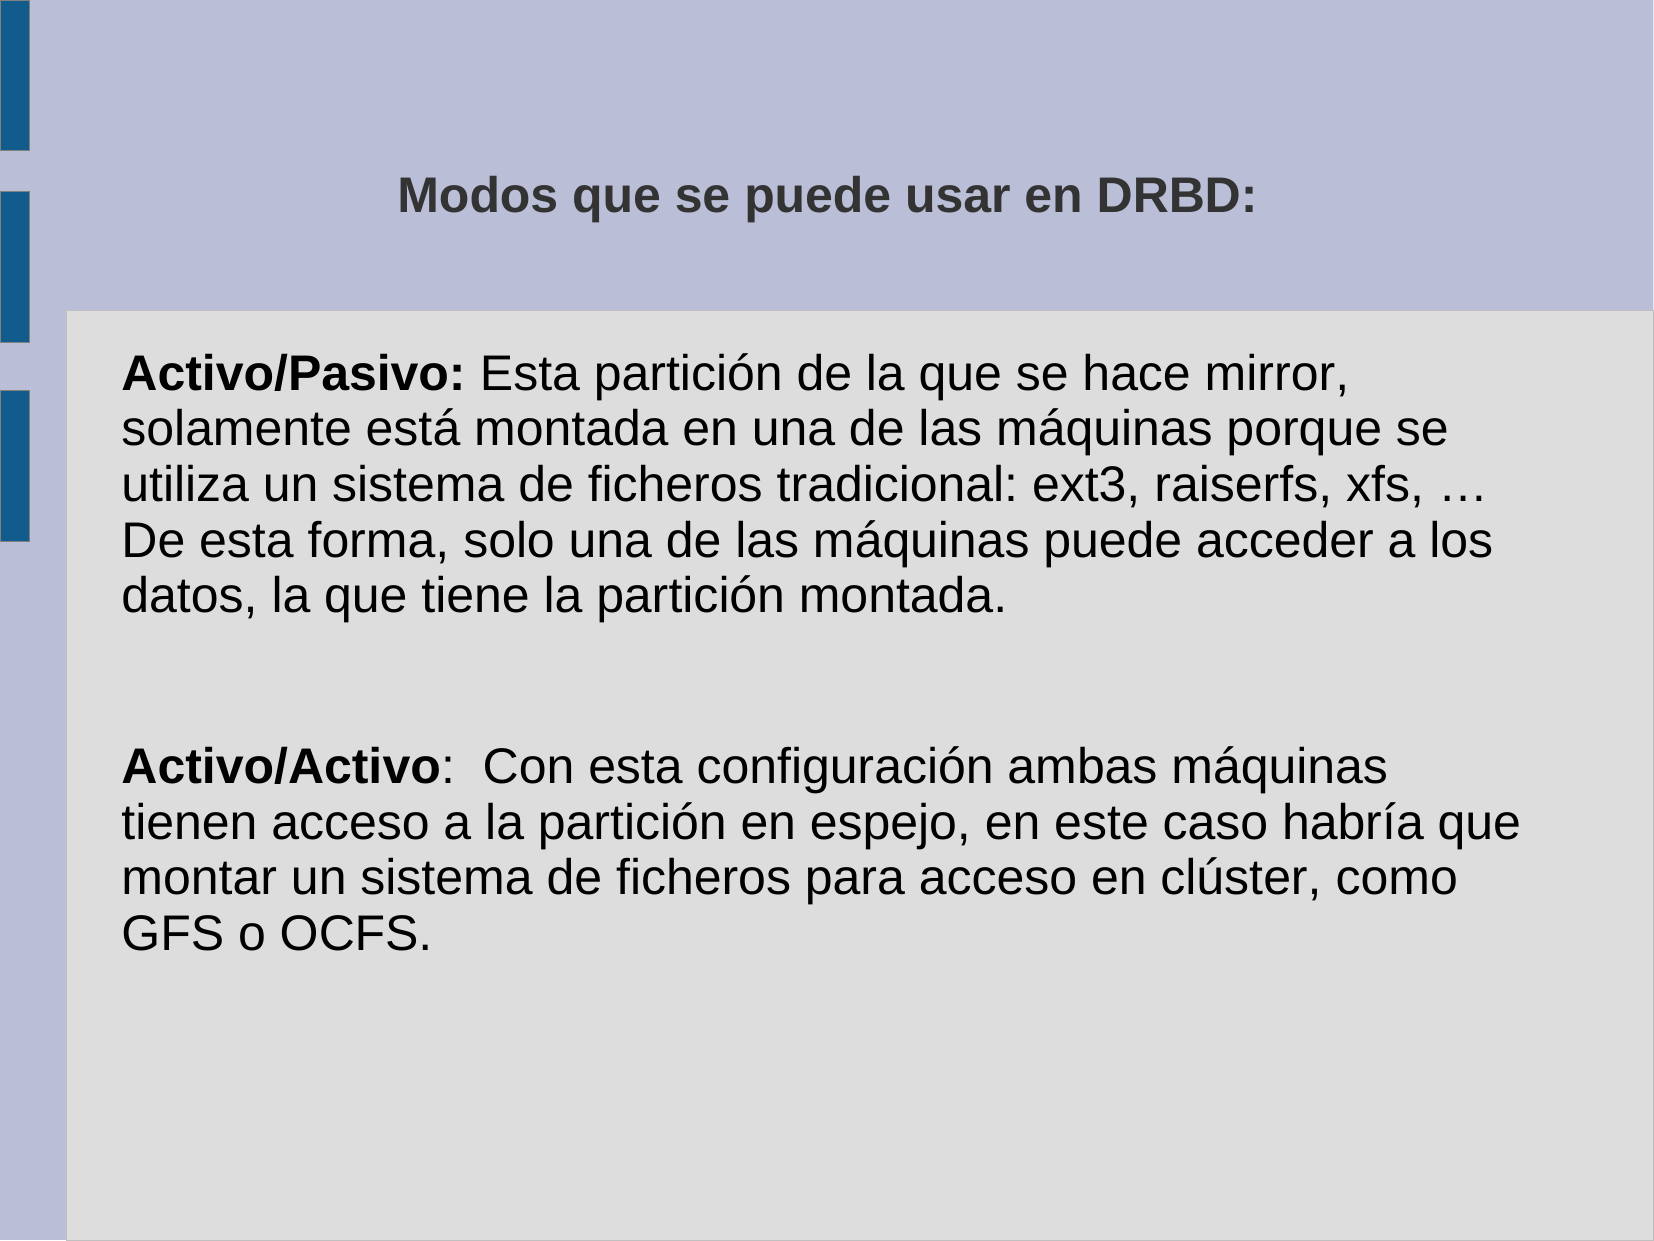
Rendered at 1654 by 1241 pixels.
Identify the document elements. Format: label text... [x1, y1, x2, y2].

title Modos que se puede usar en DRBD: [121, 91, 1534, 299]
list Activo/Pasivo: Esta partición de la que se hace mirror, solamente está montada en una de las máquinas porque se utiliza un sistema de ficheros tradicional: ext3, raiserfs, xfs, … De esta forma, solo una de las máquinas puede acceder a los datos, la que tiene la partición montada. Activo/Activo: Con esta configuración ambas máquinas tienen acceso a la partición en espejo, en este caso habría que montar un sistema de ficheros para acceso en clúster, como GFS o OCFS. [121, 344, 1534, 1127]
